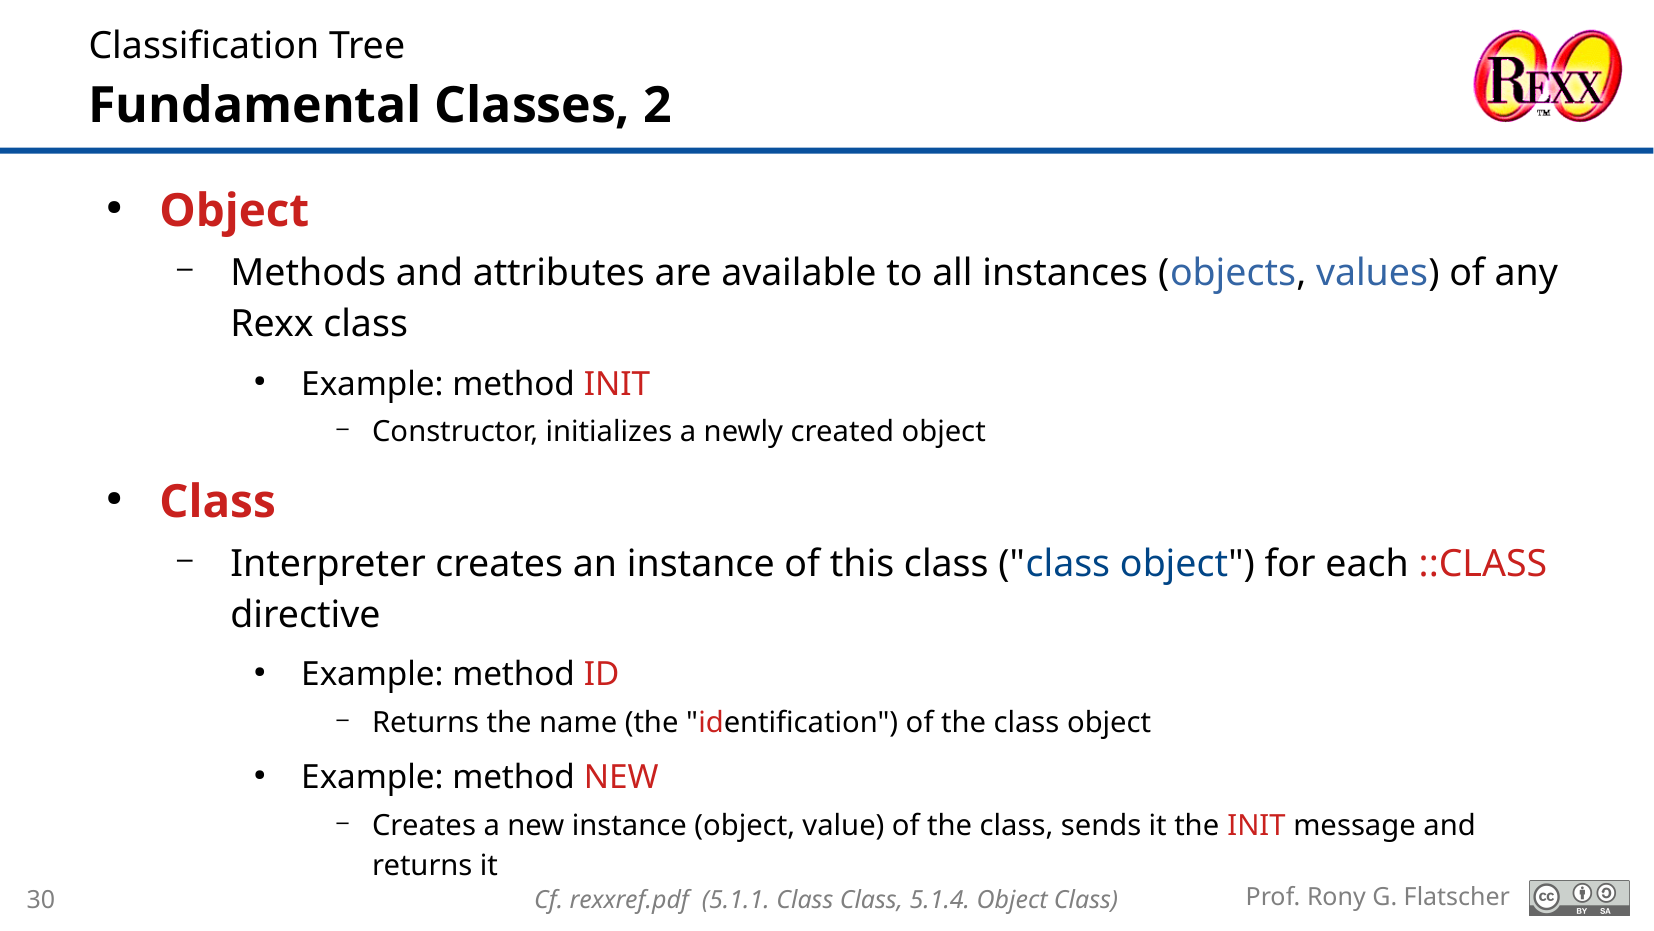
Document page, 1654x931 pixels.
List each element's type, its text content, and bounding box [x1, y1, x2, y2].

text_box Cf. rexxref.pdf (5.1.1. Class Class, 5.1.4. Object Class) [0, 874, 1654, 922]
title Classification Tree [29, 0, 1654, 59]
title Fundamental Classes, 2 [29, 59, 1654, 148]
list Object Methods and attributes are available to all instances (objects, values) of any Rexx class Example: method INIT Constructor, initializes a newly created object Class Interpreter creates an instance of this class ("class object") for each ::CLASS directive Example: method ID Returns the name (the "identification") of the class object Example: method NEW Creates a new instance (object, value) of the class, sends it the INIT message and returns it [88, 177, 1577, 857]
